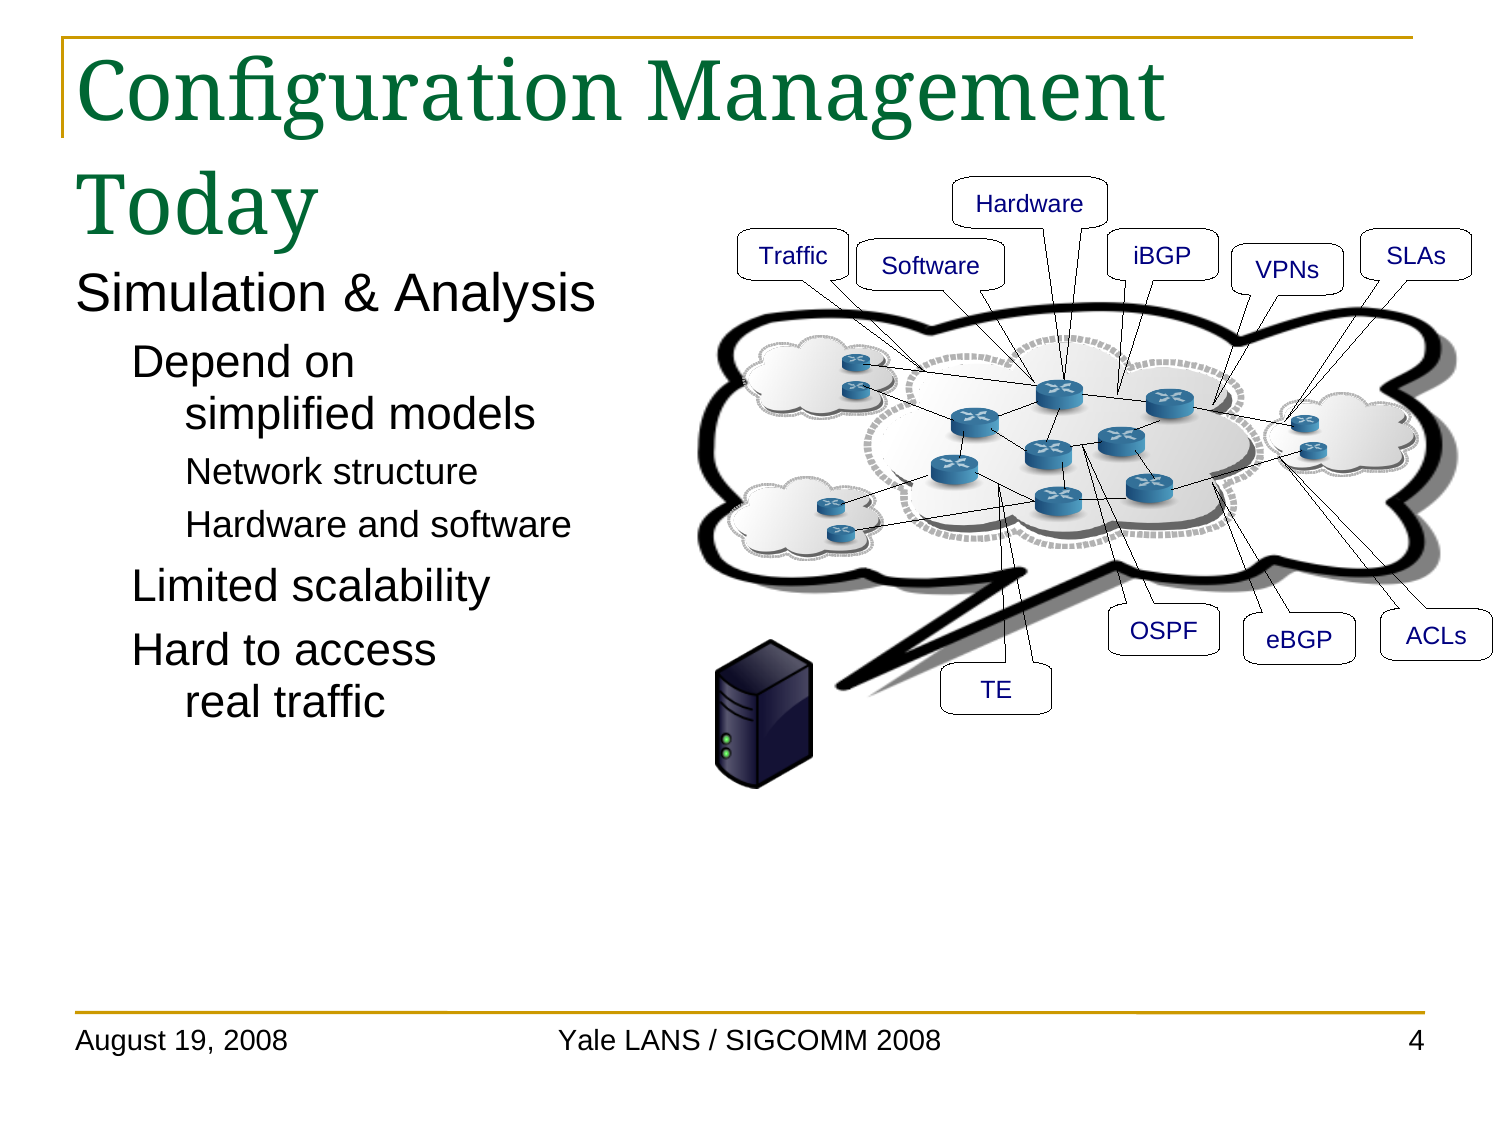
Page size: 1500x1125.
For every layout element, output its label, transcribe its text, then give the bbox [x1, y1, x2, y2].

text_box Traffic [737, 228, 925, 371]
text_box TE [940, 483, 1052, 715]
text_box SLAs [1284, 228, 1472, 422]
title Configuration Management Today [75, 48, 1425, 243]
text_box VPNs [1212, 243, 1344, 405]
picture [676, 280, 1481, 789]
text_box iBGP [1107, 228, 1219, 395]
text_box OSPF [1082, 444, 1220, 656]
list Simulation & Analysis Depend on simplified models Network structure Hardware and software Limited scalability Hard to access real traffic [75, 262, 1425, 991]
text_box Software [856, 238, 1035, 383]
text_box ACLs [1279, 456, 1493, 661]
text_box eBGP [1212, 482, 1356, 665]
text_box Hardware [952, 176, 1108, 380]
